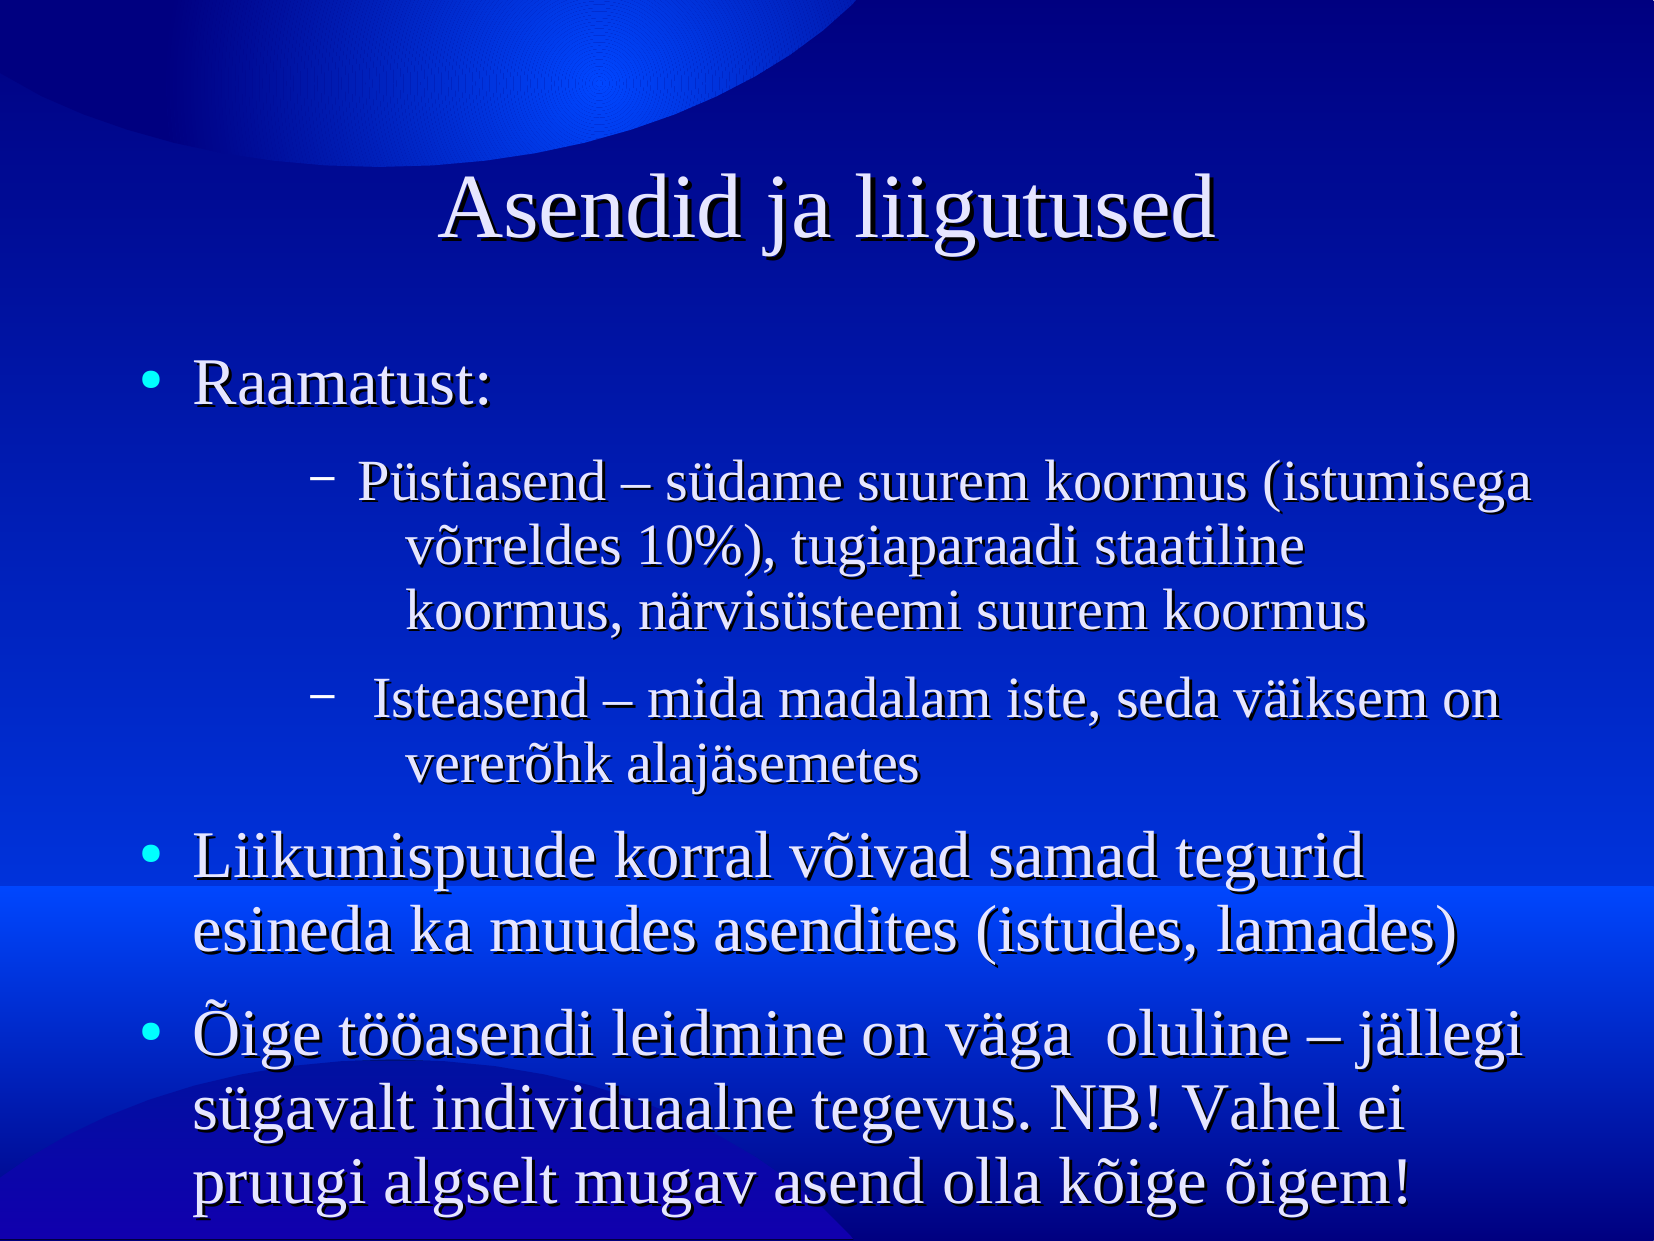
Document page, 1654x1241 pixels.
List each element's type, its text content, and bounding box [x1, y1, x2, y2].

title Asendid ja liigutused [121, 102, 1534, 311]
list Raamatust: Püstiasend – südame suurem koormus (istumisega võrreldes 10%), tugiaparaadi staatiline koormus, närvisüsteemi suurem koormus Isteasend – mida madalam iste, seda väiksem on vererõhk alajäsemetes Liikumispuude korral võivad samad tegurid esineda ka muudes asendites (istudes, lamades) Õige tööasendi leidmine on väga oluline – jällegi sügavalt individuaalne tegevus. NB! Vahel ei pruugi algselt mugav asend olla kõige õigem! [121, 344, 1534, 1241]
